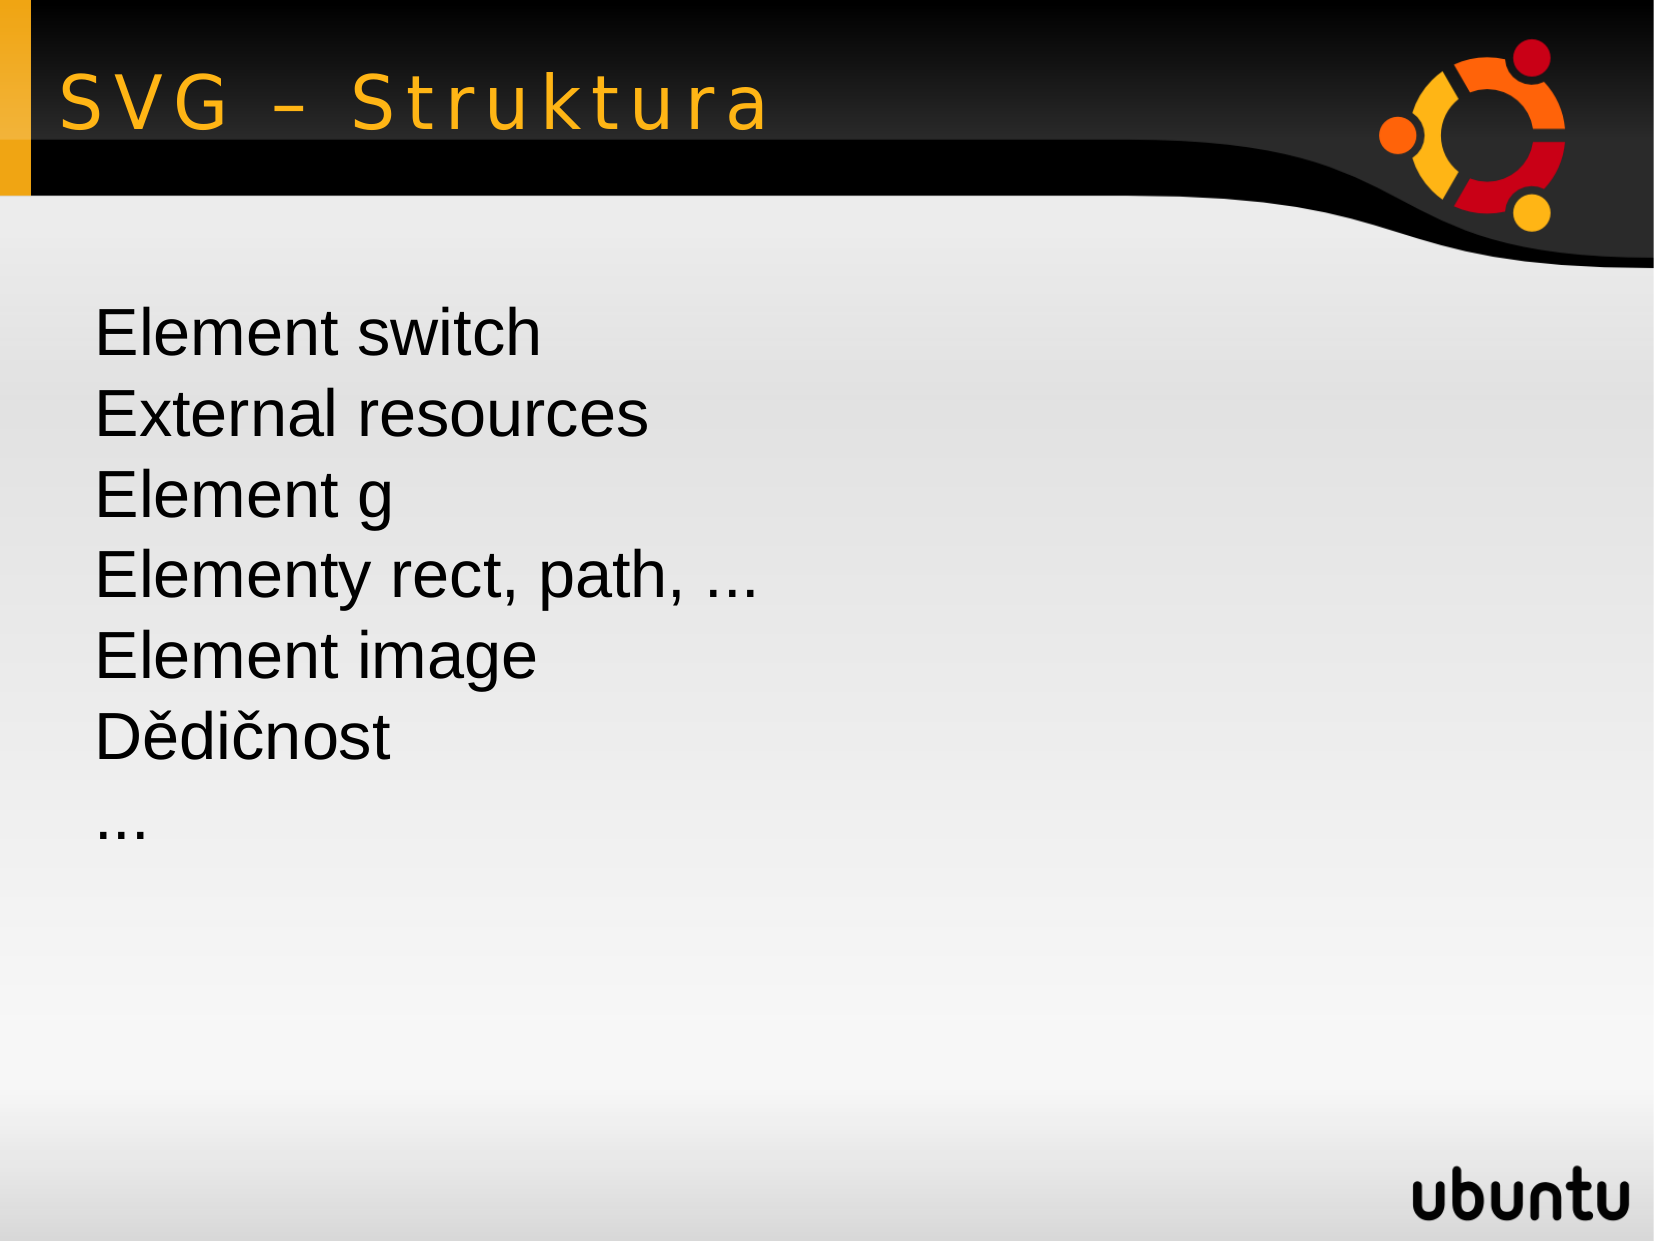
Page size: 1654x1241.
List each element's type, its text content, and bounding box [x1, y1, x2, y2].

picture [0, 0, 1654, 1241]
list Element switch External resources Element g Elementy rect, path, ... Element image Dědičnost ... [76, 295, 1565, 1114]
title SVG – Struktura [59, 29, 1270, 178]
